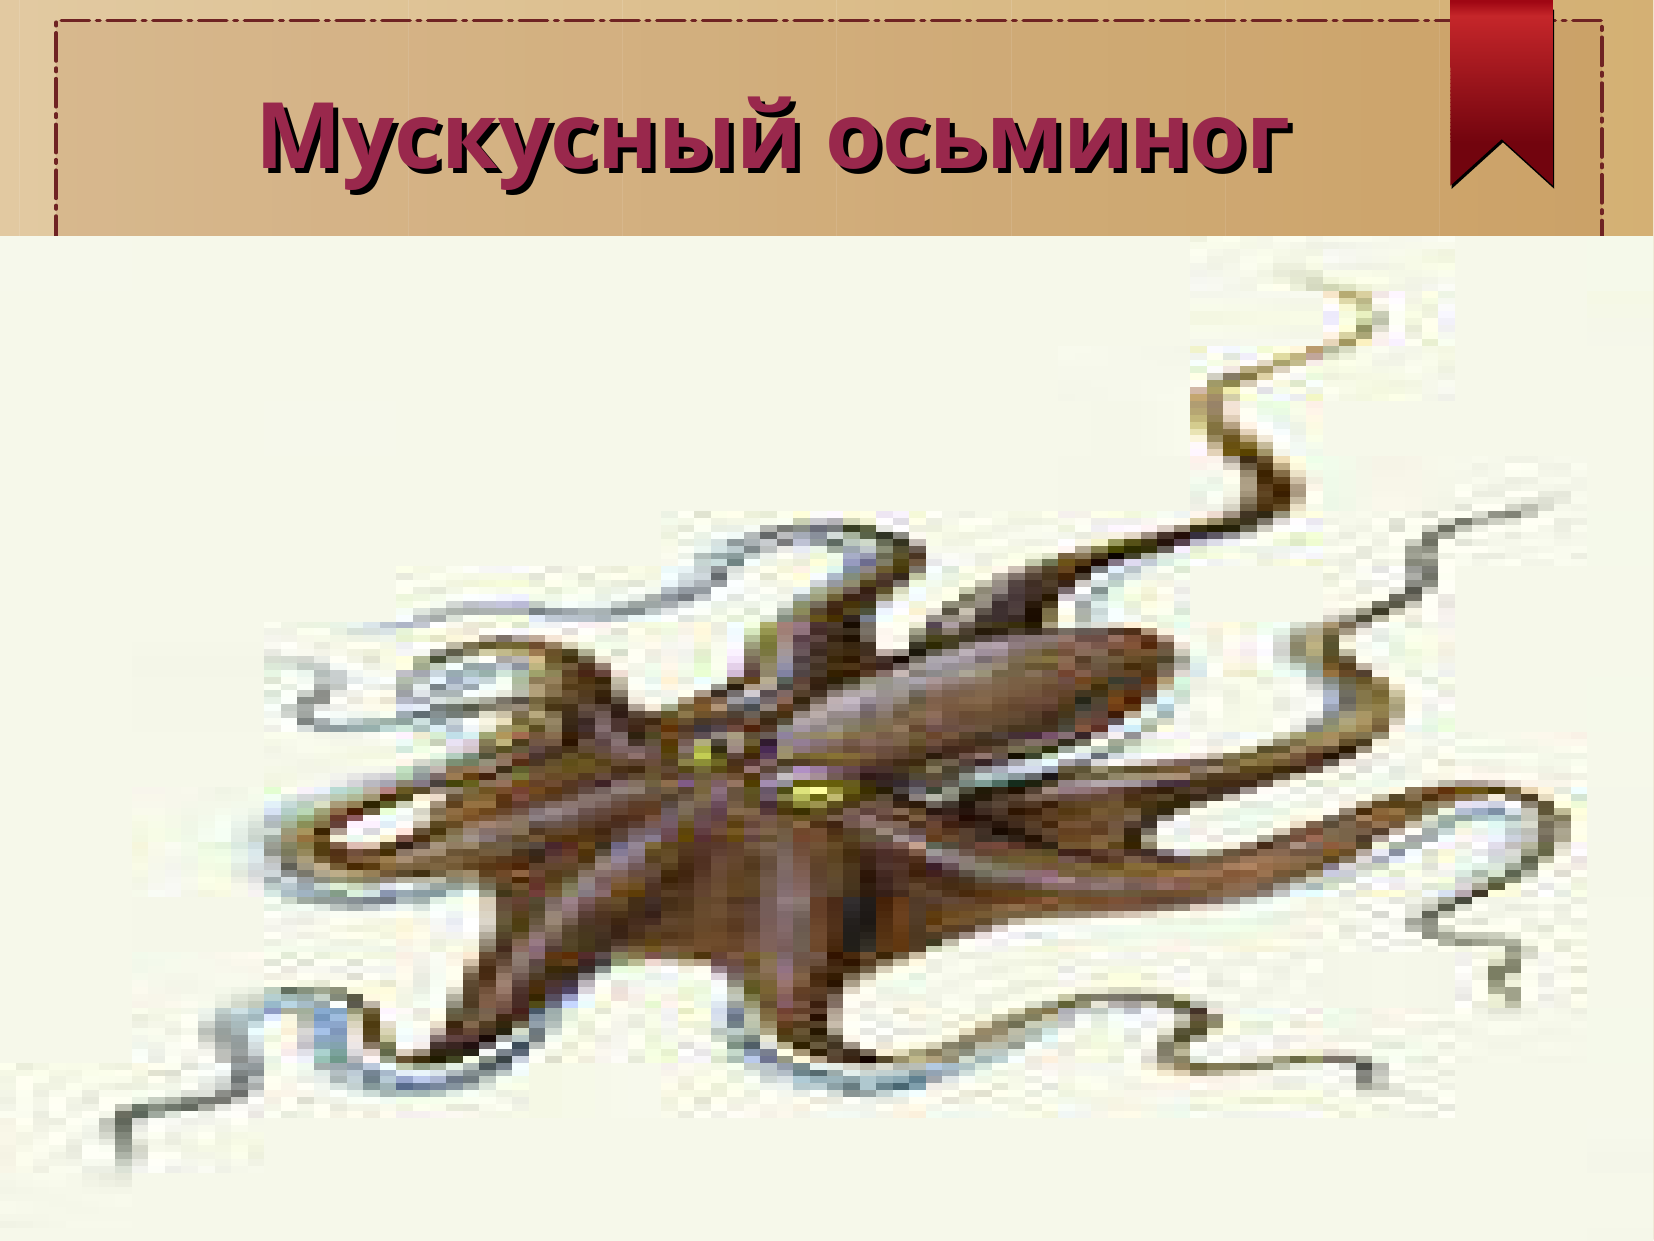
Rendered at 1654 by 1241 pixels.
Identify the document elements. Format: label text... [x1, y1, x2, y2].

title Мускусный осьминог [88, 29, 1459, 236]
picture [0, 236, 1654, 1241]
